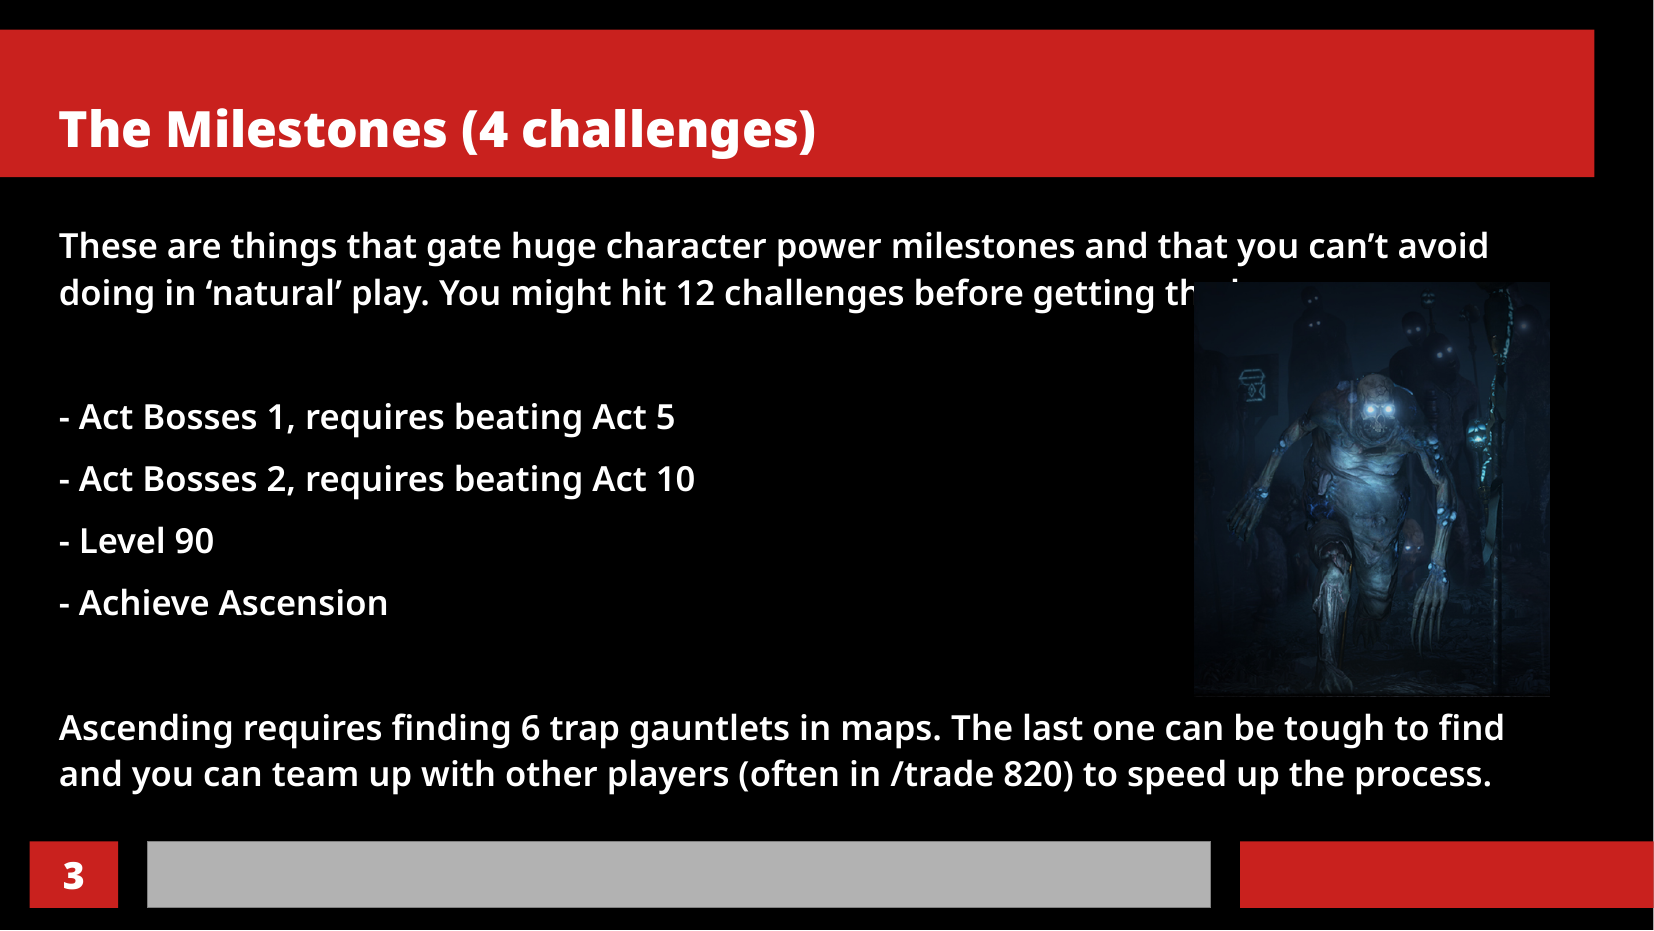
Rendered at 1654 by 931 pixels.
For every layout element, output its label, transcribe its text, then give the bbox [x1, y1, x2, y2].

title The Milestones (4 challenges) [59, 44, 1595, 163]
list These are things that gate huge character power milestones and that you can’t avoid doing in ‘natural’ play. You might hit 12 challenges before getting the last two. - Act Bosses 1, requires beating Act 5 - Act Bosses 2, requires beating Act 10 - Level 90 - Achieve Ascension Ascending requires finding 6 trap gauntlets in maps. The last one can be tough to find and you can team up with other players (often in /trade 820) to speed up the process. [59, 221, 1565, 798]
picture [1194, 282, 1550, 697]
